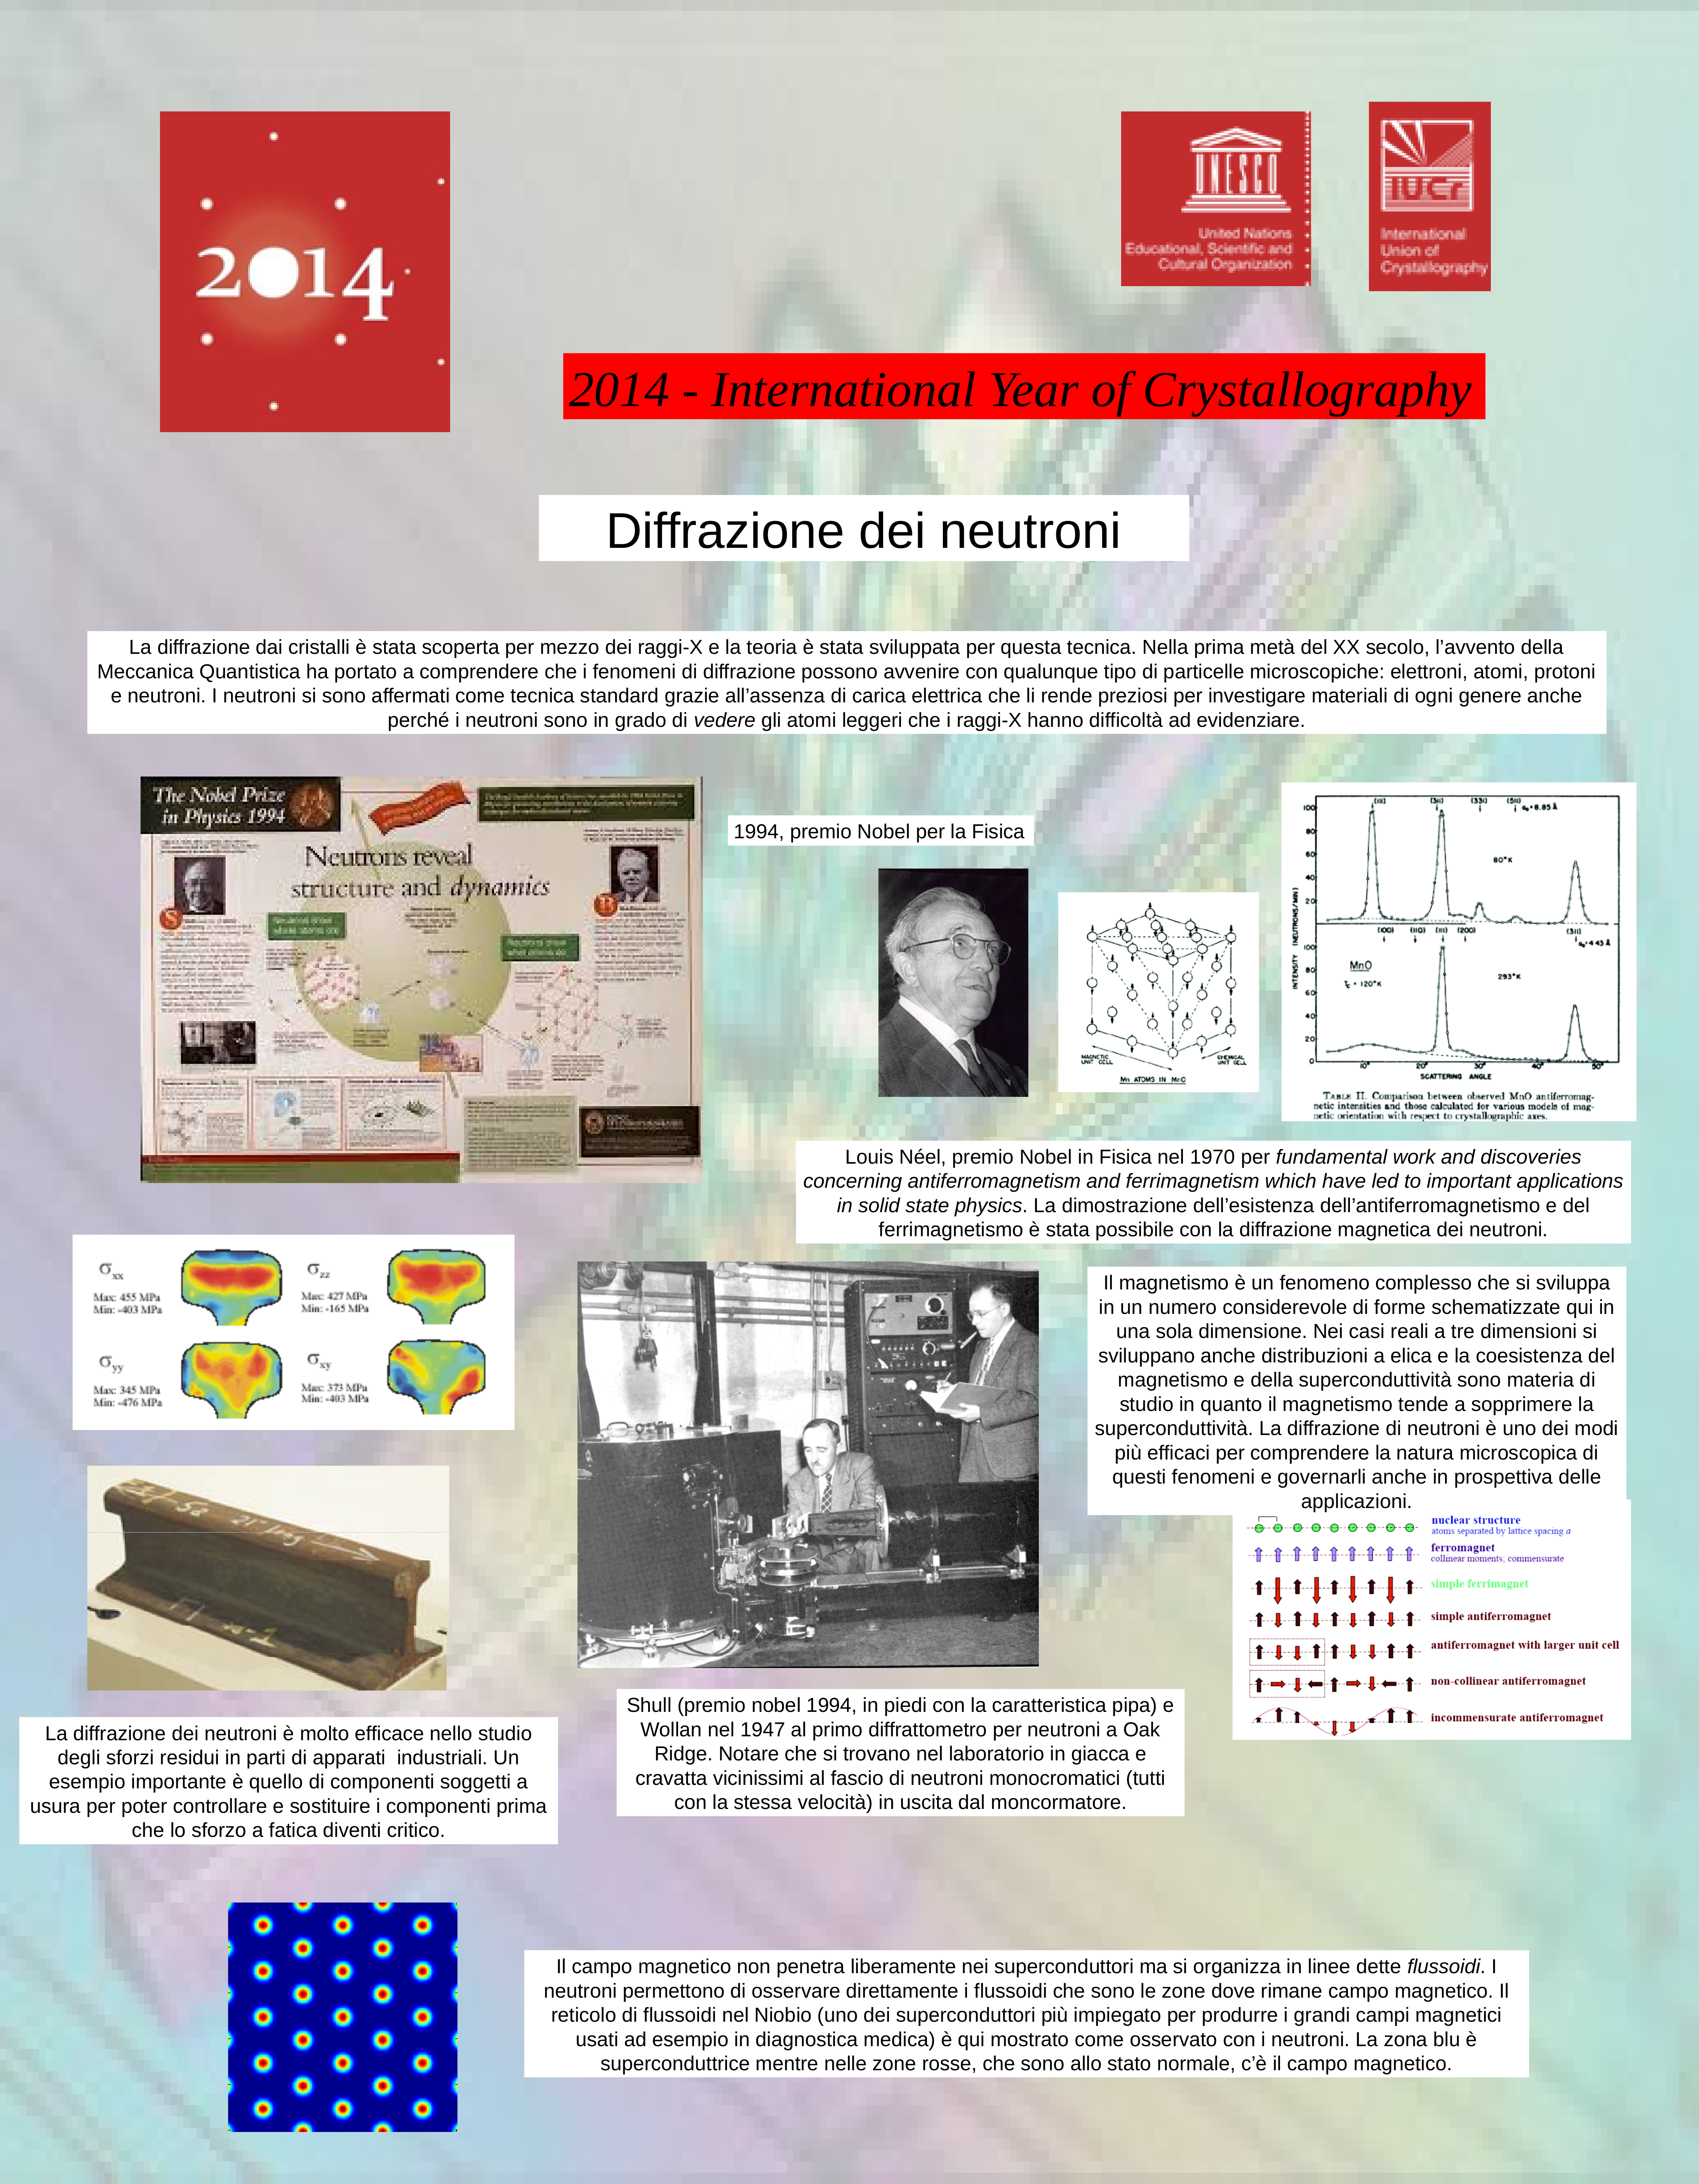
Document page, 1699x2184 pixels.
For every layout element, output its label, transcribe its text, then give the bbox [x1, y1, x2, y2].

text_box Il campo magnetico non penetra liberamente nei superconduttori ma si organizza in linee dette flussoidi. I neutroni permettono di osservare direttamente i flussoidi che sono le zone dove rimane campo magnetico. Il reticolo di flussoidi nel Niobio (uno dei superconduttori più impiegato per produrre i grandi campi magnetici usati ad esempio in diagnostica medica) è qui mostrato come osservato con i neutroni. La zona blu è superconduttrice mentre nelle zone rosse, che sono allo stato normale, c’è il campo magnetico. [524, 1950, 1529, 2078]
text_box Shull (premio nobel 1994, in piedi con la caratteristica pipa) e Wollan nel 1947 al primo diffrattometro per neutroni a Oak Ridge. Notare che si trovano nel laboratorio in giacca e cravatta vicinissimi al fascio di neutroni monocromatici (tutti con la stessa velocità) in uscita dal moncormatore. [616, 1689, 1185, 1816]
text_box 1994, premio Nobel per la Fisica [728, 815, 1034, 846]
text_box Louis Néel, premio Nobel in Fisica nel 1970 per fundamental work and discoveries concerning antiferromagnetism and ferrimagnetism which have led to important applications in solid state physics. La dimostrazione dell’esistenza dell’antiferromagnetismo e del ferrimagnetismo è stata possibile con la diffrazione magnetica dei neutroni. [796, 1140, 1631, 1244]
picture [0, 0, 1699, 2184]
text_box La diffrazione dai cristalli è stata scoperta per mezzo dei raggi-X e la teoria è stata sviluppata per questa tecnica. Nella prima metà del XX secolo, l’avvento della Meccanica Quantistica ha portato a comprendere che i fenomeni di diffrazione possono avvenire con qualunque tipo di particelle microscopiche: elettroni, atomi, protoni e neutroni. I neutroni si sono affermati come tecnica standard grazie all’assenza di carica elettrica che li rende preziosi per investigare materiali di ogni genere anche perché i neutroni sono in grado di vedere gli atomi leggeri che i raggi-X hanno difficoltà ad evidenziare. [87, 631, 1607, 734]
text_box La diffrazione dei neutroni è molto efficace nello studio degli sforzi residui in parti di apparati industriali. Un esempio importante è quello di componenti soggetti a usura per poter controllare e sostituire i componenti prima che lo sforzo a fatica diventi critico. [19, 1717, 558, 1844]
text_box 2014 - International Year of Crystallography [563, 353, 1486, 419]
text_box Il magnetismo è un fenomeno complesso che si sviluppa in un numero considerevole di forme schematizzate qui in una sola dimensione. Nei casi reali a tre dimensioni si sviluppano anche distribuzioni a elica e la coesistenza del magnetismo e della superconduttività sono materia di studio in quanto il magnetismo tende a sopprimere la superconduttività. La diffrazione di neutroni è uno dei modi più efficaci per comprendere la natura microscopica di questi fenomeni e governarli anche in prospettiva delle applicazioni. [1087, 1267, 1626, 1515]
text_box Diffrazione dei neutroni [539, 495, 1189, 561]
